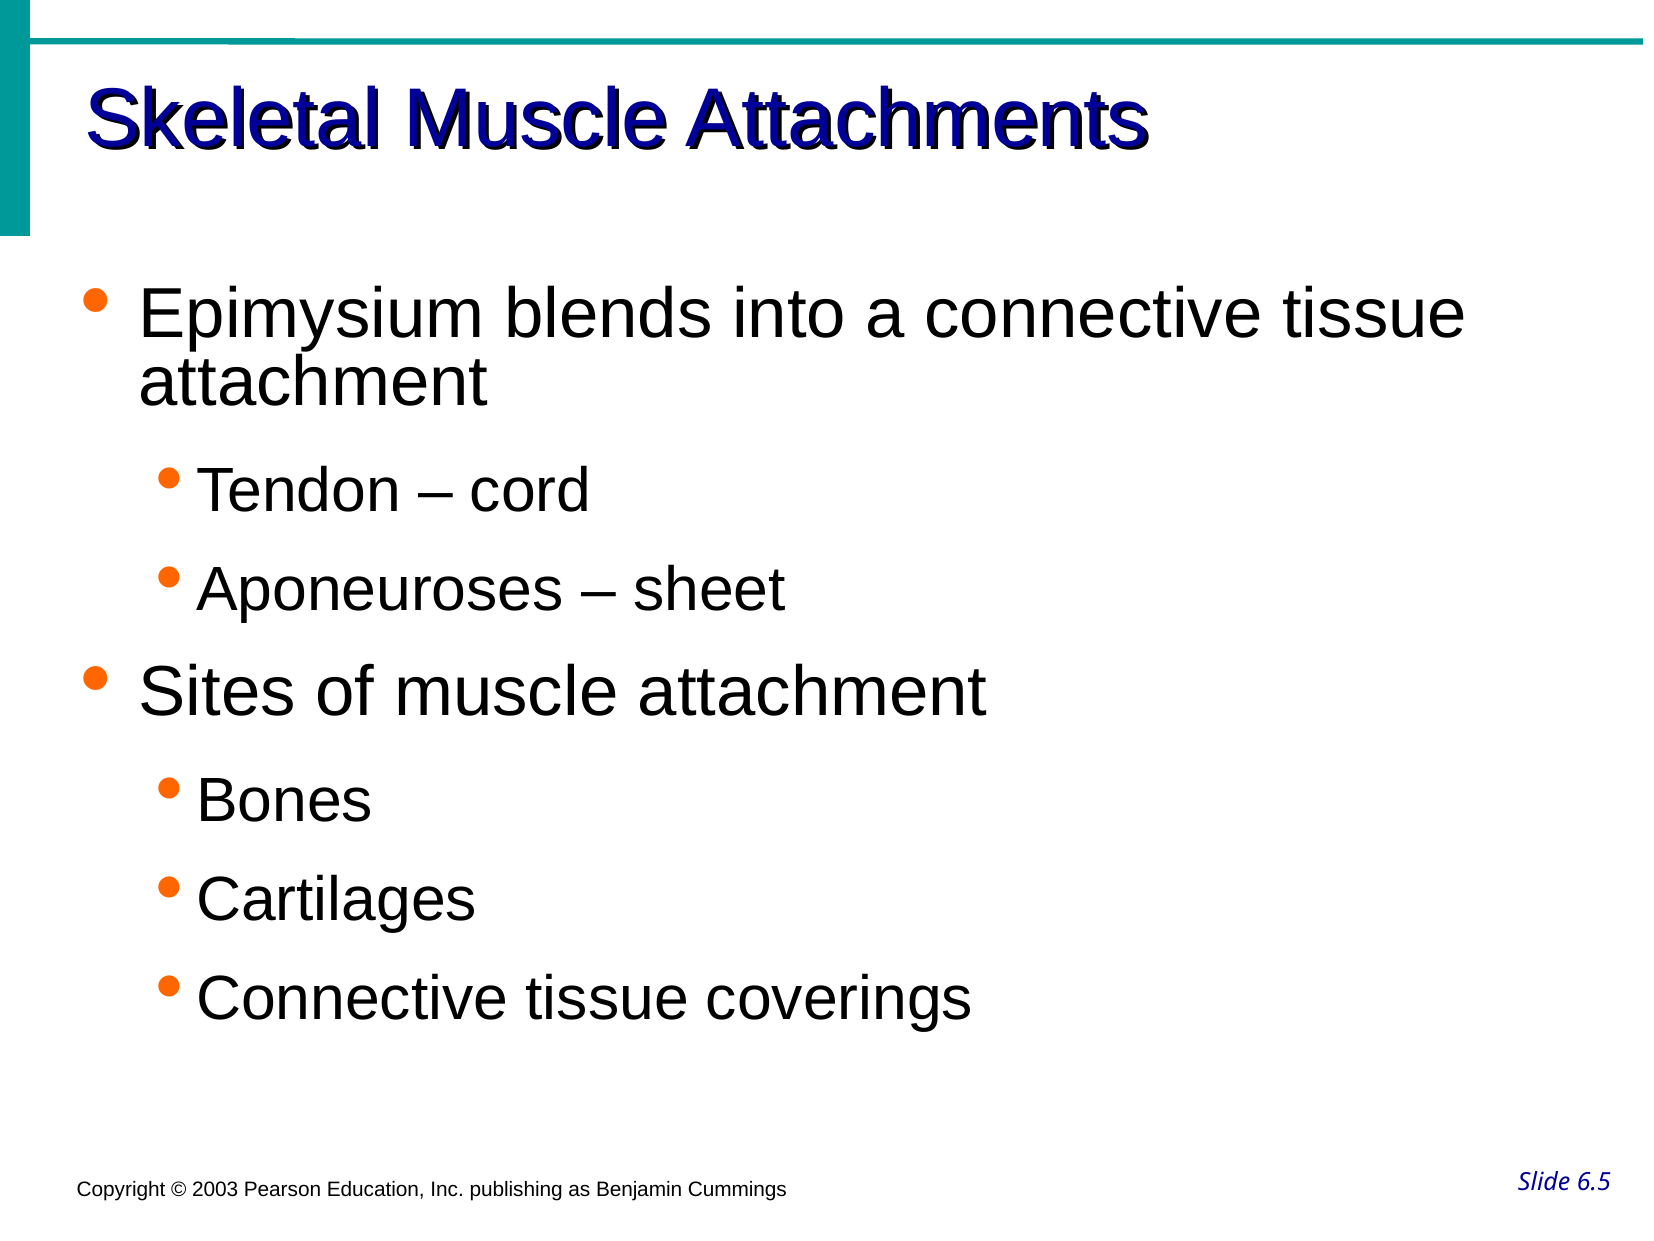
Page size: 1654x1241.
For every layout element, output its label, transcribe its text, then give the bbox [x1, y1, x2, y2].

list Skeletal Muscle Attachments [68, 55, 1585, 183]
text_box Copyright © 2003 Pearson Education, Inc. publishing as Benjamin Cummings [61, 1168, 802, 1209]
title Slide 6.5 [1391, 1157, 1626, 1213]
text_box Epimysium blends into a connective tissue attachment Tendon – cord Aponeuroses – sheet Sites of muscle attachment Bones Cartilages Connective tissue coverings [68, 275, 1560, 1040]
text_box [0, 0, 28, 235]
